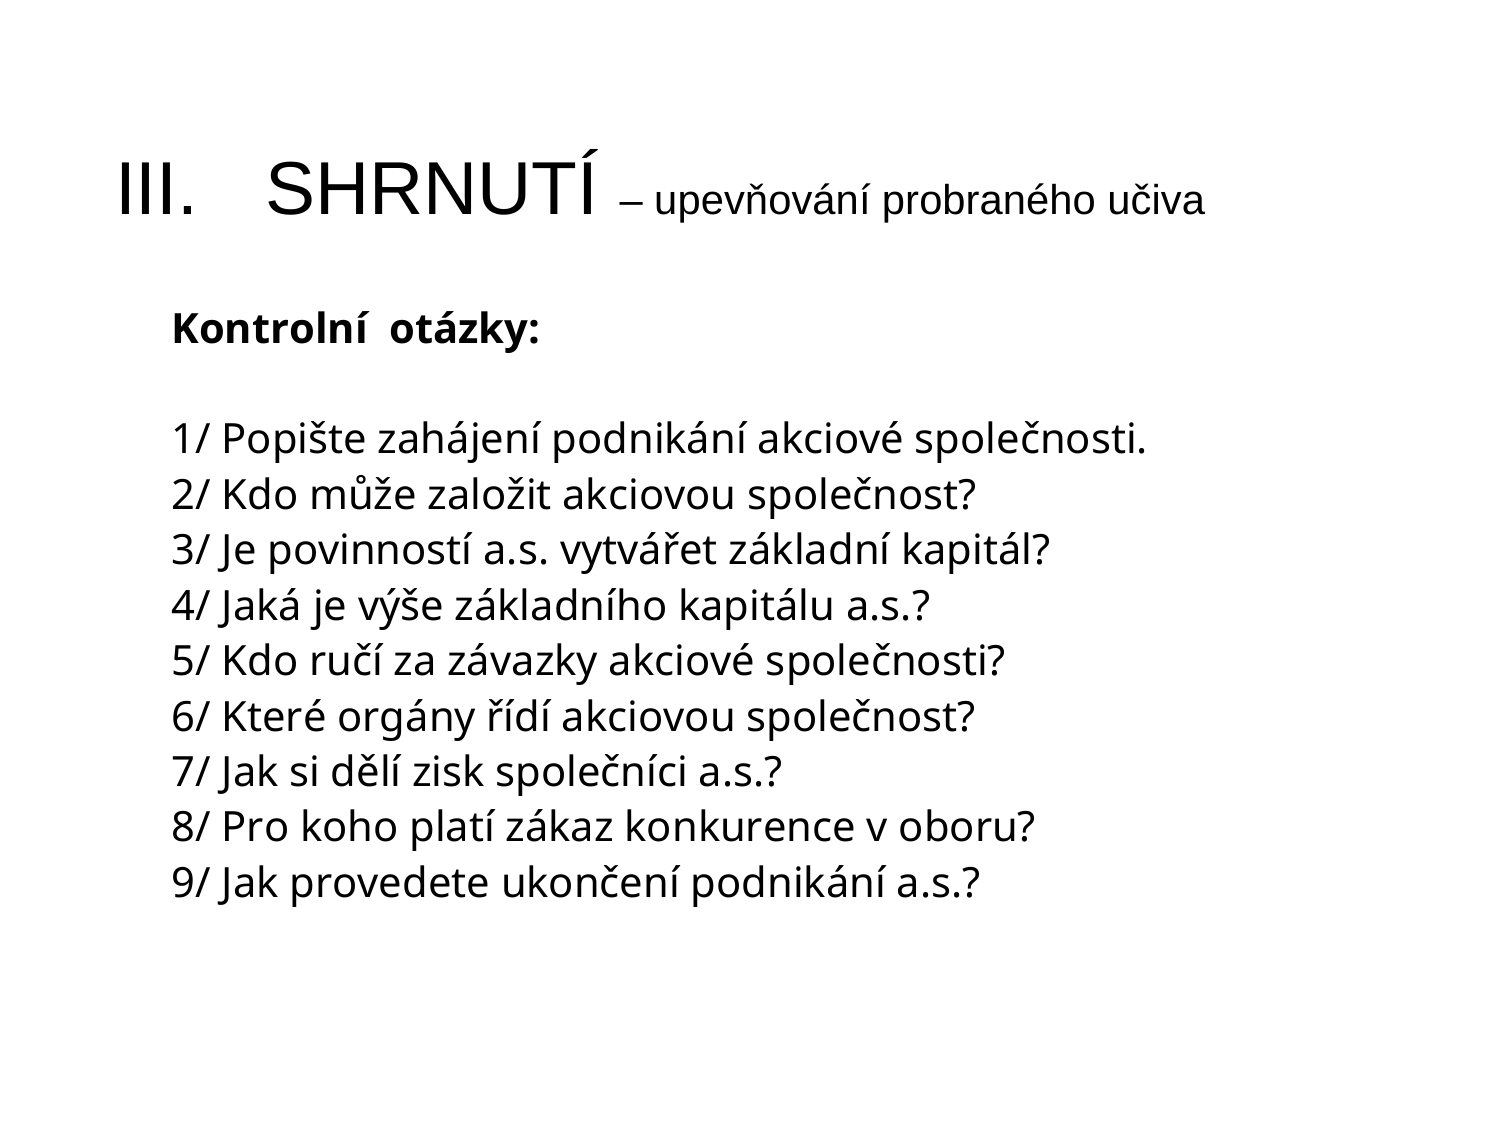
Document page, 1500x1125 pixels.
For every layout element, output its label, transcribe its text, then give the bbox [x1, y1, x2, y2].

title III. SHRNUTÍ – upevňování probraného učiva [100, 49, 1425, 237]
list Kontrolní otázky: 1/ Popište zahájení podnikání akciové společnosti. 2/ Kdo může založit akciovou společnost? 3/ Je povinností a.s. vytvářet základní kapitál? 4/ Jaká je výše základního kapitálu a.s.? 5/ Kdo ručí za závazky akciové společnosti? 6/ Které orgány řídí akciovou společnost? 7/ Jak si dělí zisk společníci a.s.? 8/ Pro koho platí zákaz konkurence v oboru? 9/ Jak provedete ukončení podnikání a.s.? [100, 299, 1425, 975]
